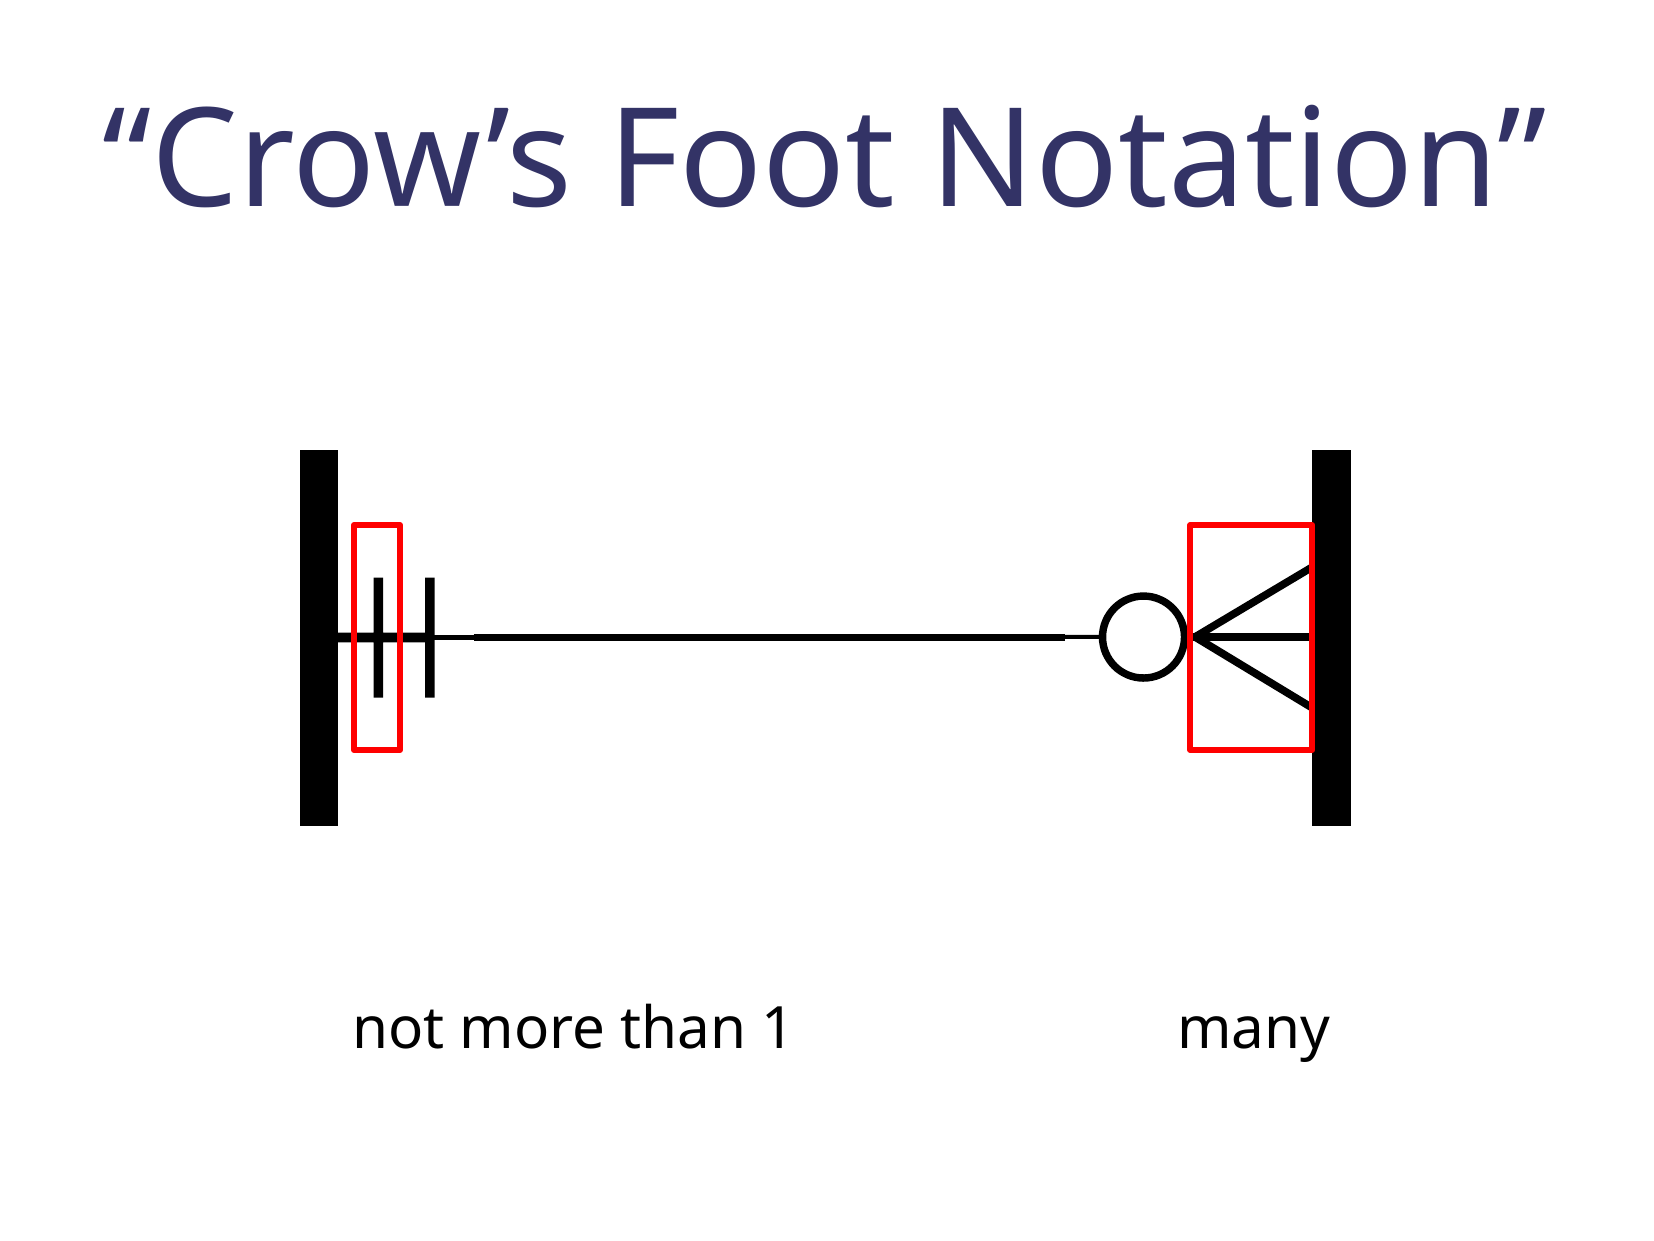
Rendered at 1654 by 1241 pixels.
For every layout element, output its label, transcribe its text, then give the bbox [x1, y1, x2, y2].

text_box [1312, 450, 1351, 826]
title “Crow’s Foot Notation” [37, 56, 1613, 250]
text_box many [1162, 900, 1538, 1057]
text_box not more than 1 [337, 900, 863, 1057]
text_box [300, 450, 338, 826]
